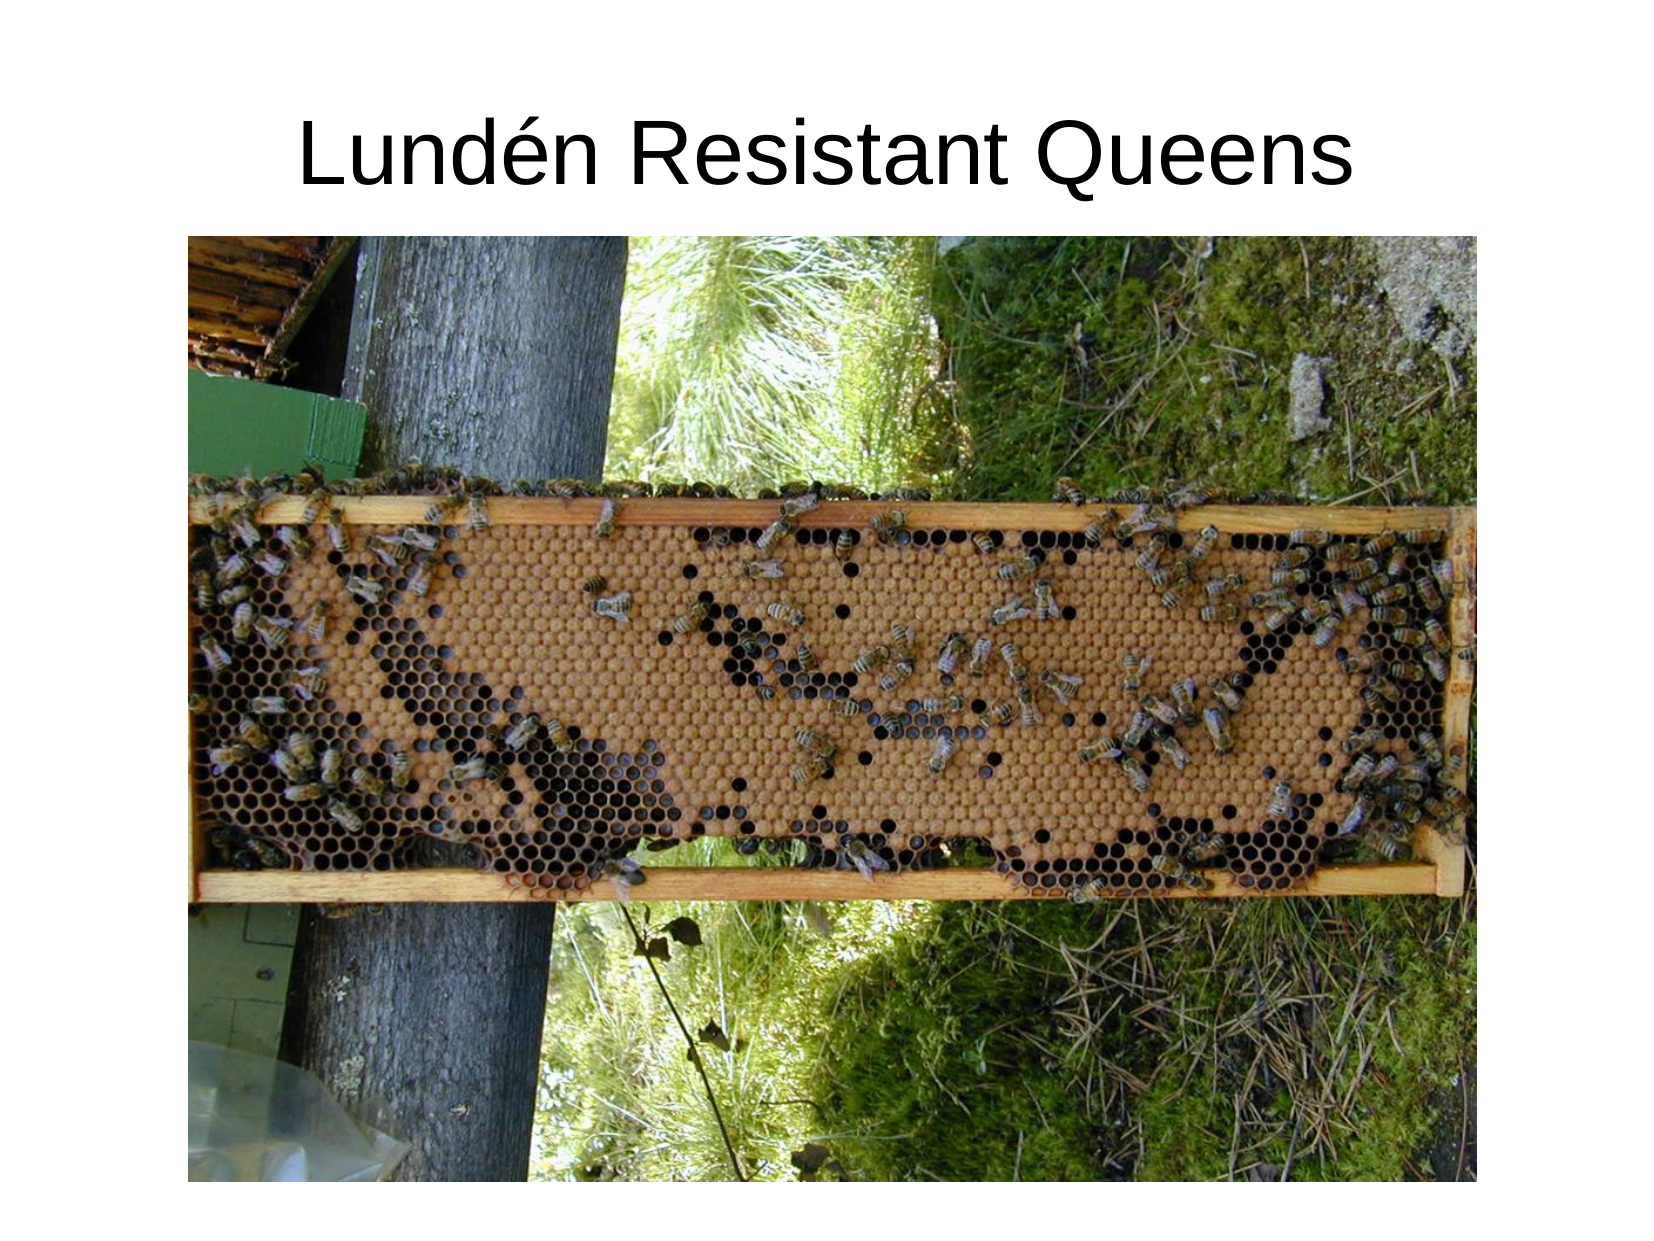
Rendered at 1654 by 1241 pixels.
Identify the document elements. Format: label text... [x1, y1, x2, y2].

title Lundén Resistant Queens [82, 49, 1571, 257]
picture [188, 236, 1477, 1182]
